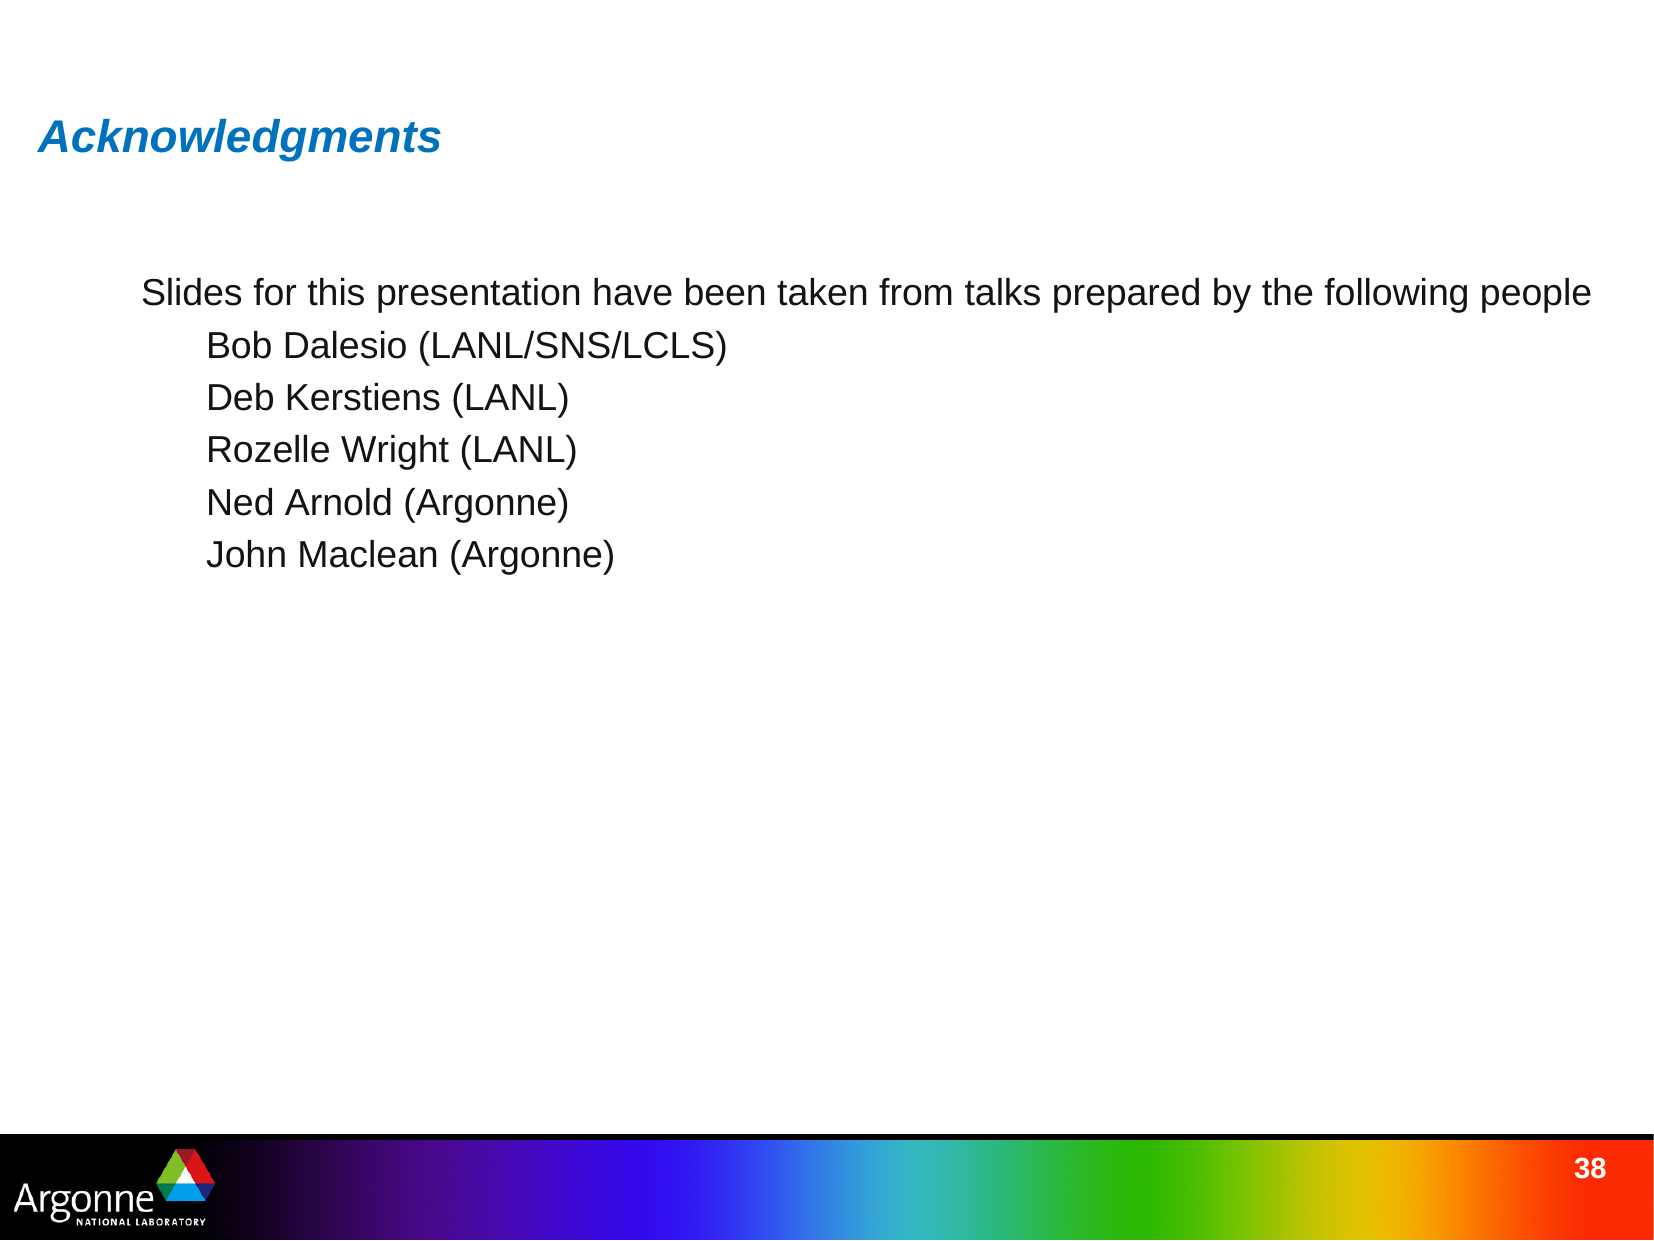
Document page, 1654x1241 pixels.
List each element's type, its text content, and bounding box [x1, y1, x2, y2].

title Acknowledgments [23, 84, 1608, 170]
list Slides for this presentation have been taken from talks prepared by the following people Bob Dalesio (LANL/SNS/LCLS) Deb Kerstiens (LANL) Rozelle Wright (LANL) Ned Arnold (Argonne) John Maclean (Argonne) [126, 264, 1608, 769]
picture [0, 1134, 1654, 1240]
